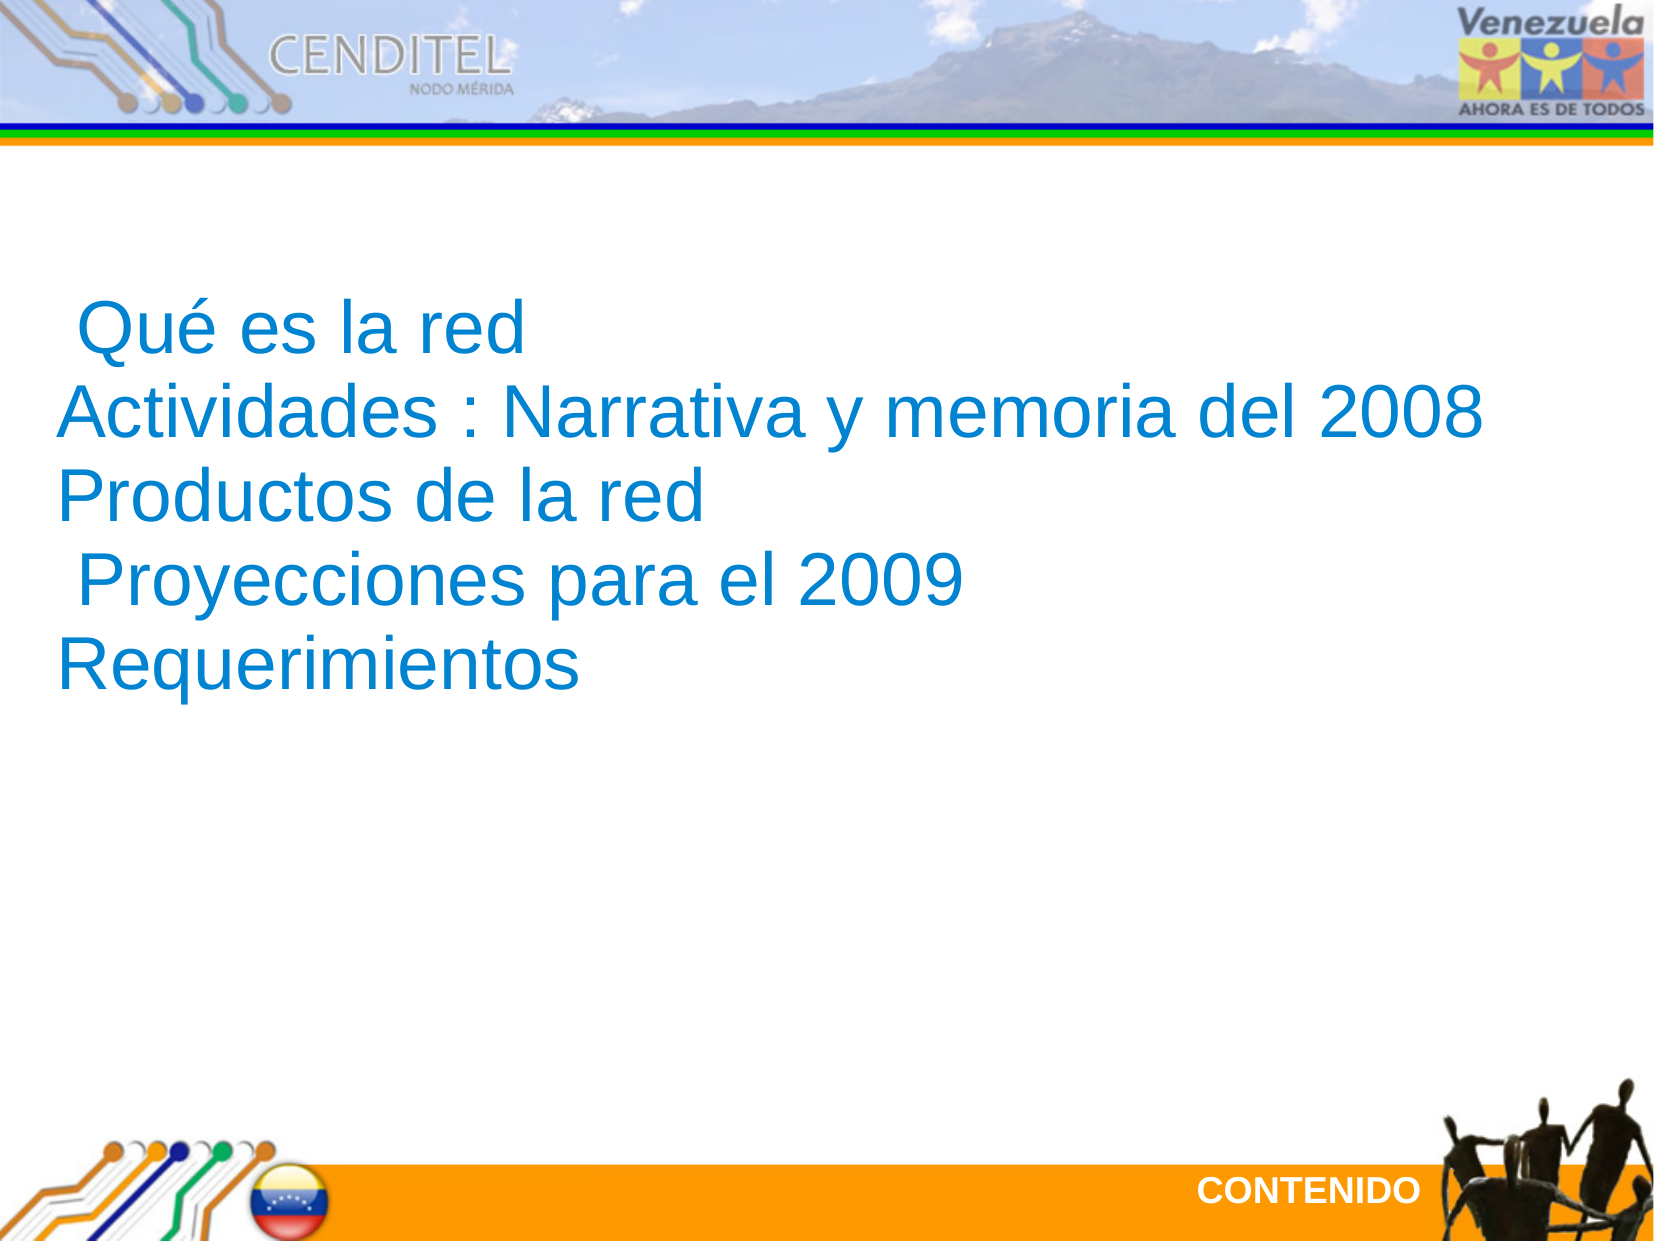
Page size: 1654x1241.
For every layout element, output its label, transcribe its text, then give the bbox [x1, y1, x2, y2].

text_box Qué es la red Actividades : Narrativa y memoria del 2008 Productos de la red Proyecciones para el 2009 Requerimientos [41, 277, 1565, 886]
text_box CONTENIDO [944, 1162, 1447, 1235]
picture [0, 0, 1654, 1241]
